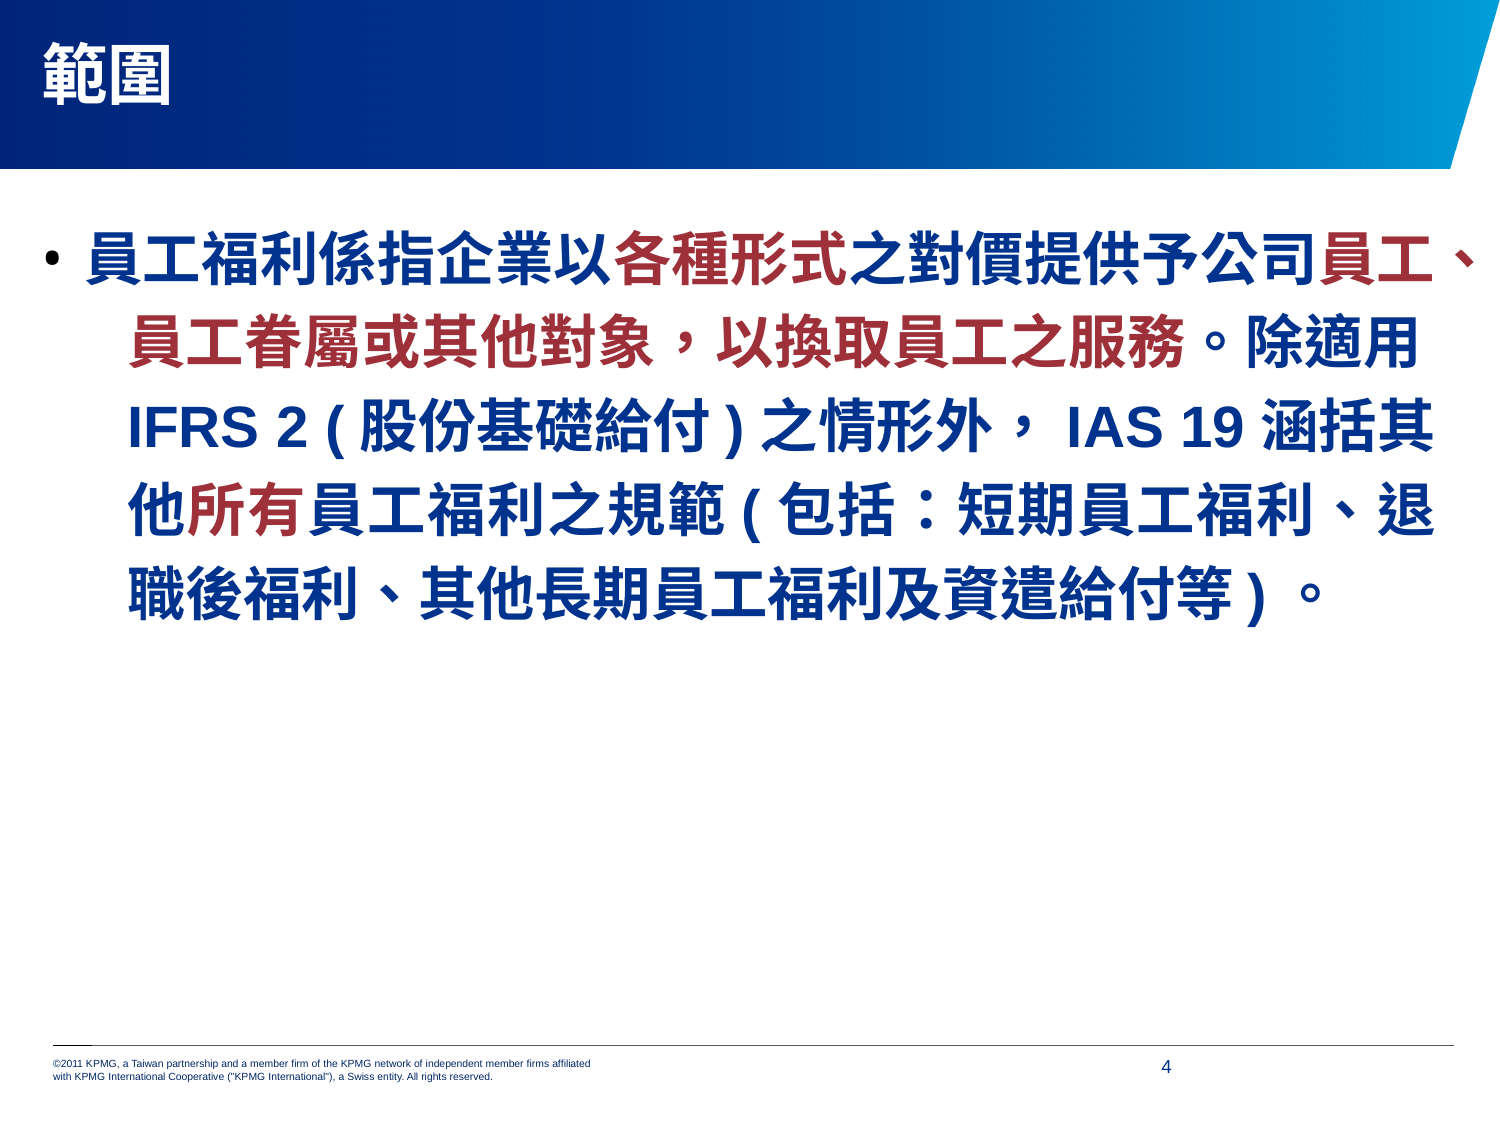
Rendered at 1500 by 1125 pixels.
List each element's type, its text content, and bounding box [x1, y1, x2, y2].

title 範圍 [41, 0, 1410, 163]
text_box [1146, 1047, 1418, 1094]
list 員工福利係指企業以各種形式之對價提供予公司員工、員工眷屬或其他對象，以換取員工之服務。除適用IFRS 2 (股份基礎給付)之情形外，IAS 19涵括其他所有員工福利之規範(包括：短期員工福利、退職後福利、其他長期員工福利及資遣給付等)。 [41, 208, 1436, 942]
